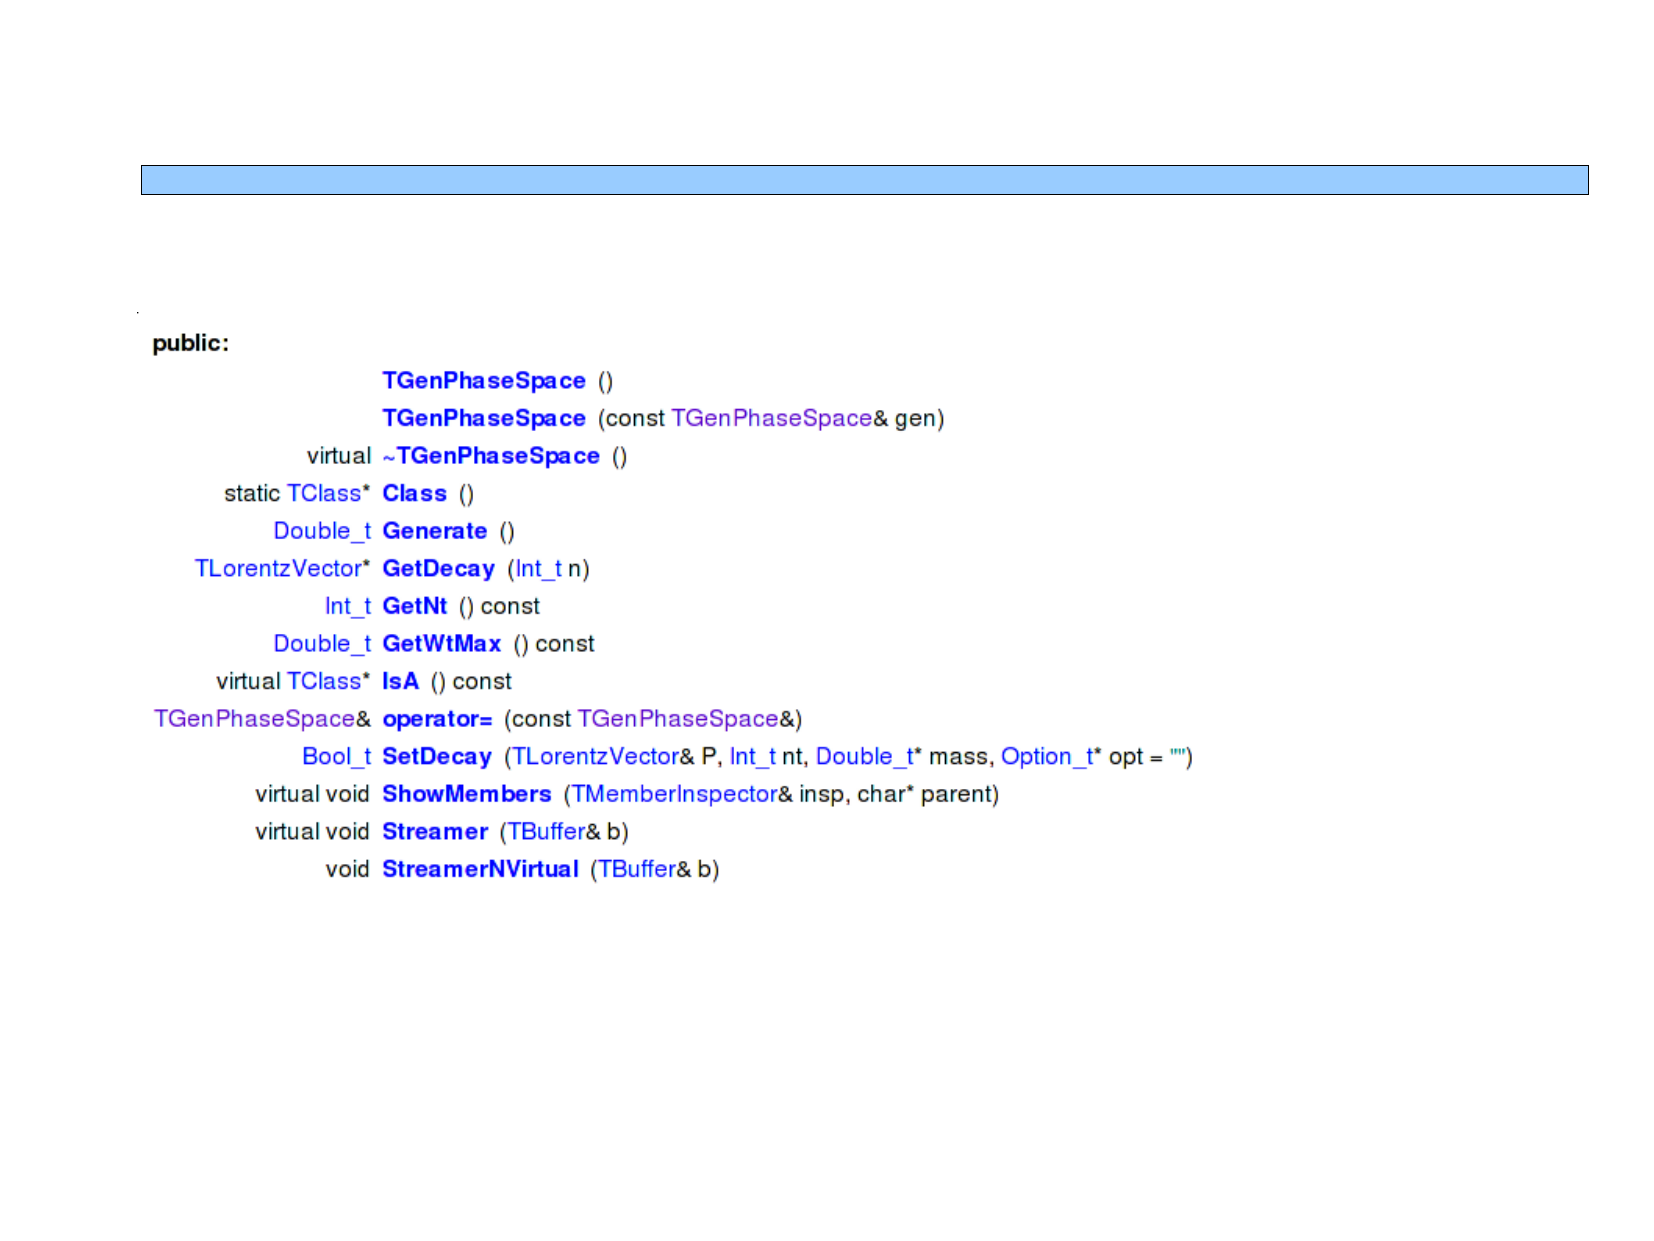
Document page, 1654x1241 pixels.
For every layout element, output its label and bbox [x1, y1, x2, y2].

picture [137, 312, 1256, 907]
